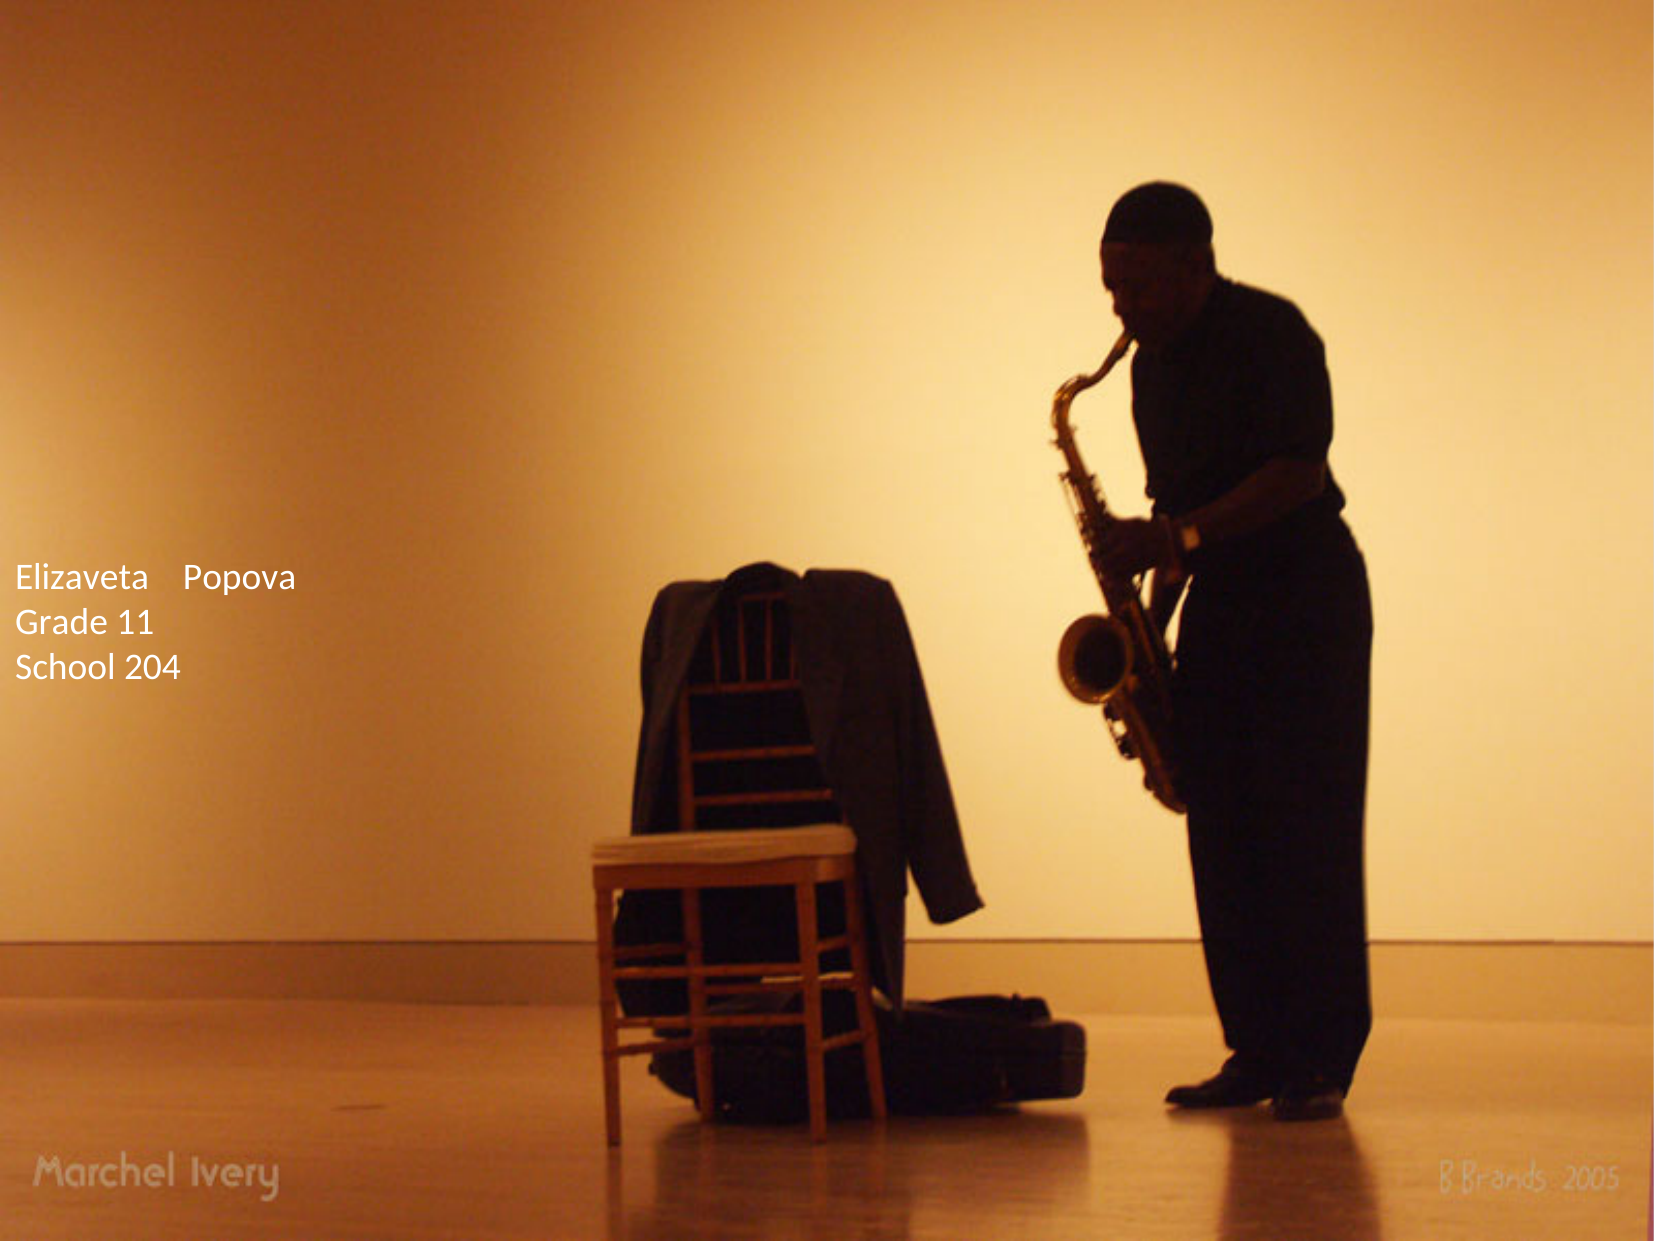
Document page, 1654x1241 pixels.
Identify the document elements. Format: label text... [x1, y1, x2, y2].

picture [0, 0, 1654, 1241]
text_box Elizaveta Popova Grade 11 School 204 [0, 544, 543, 694]
